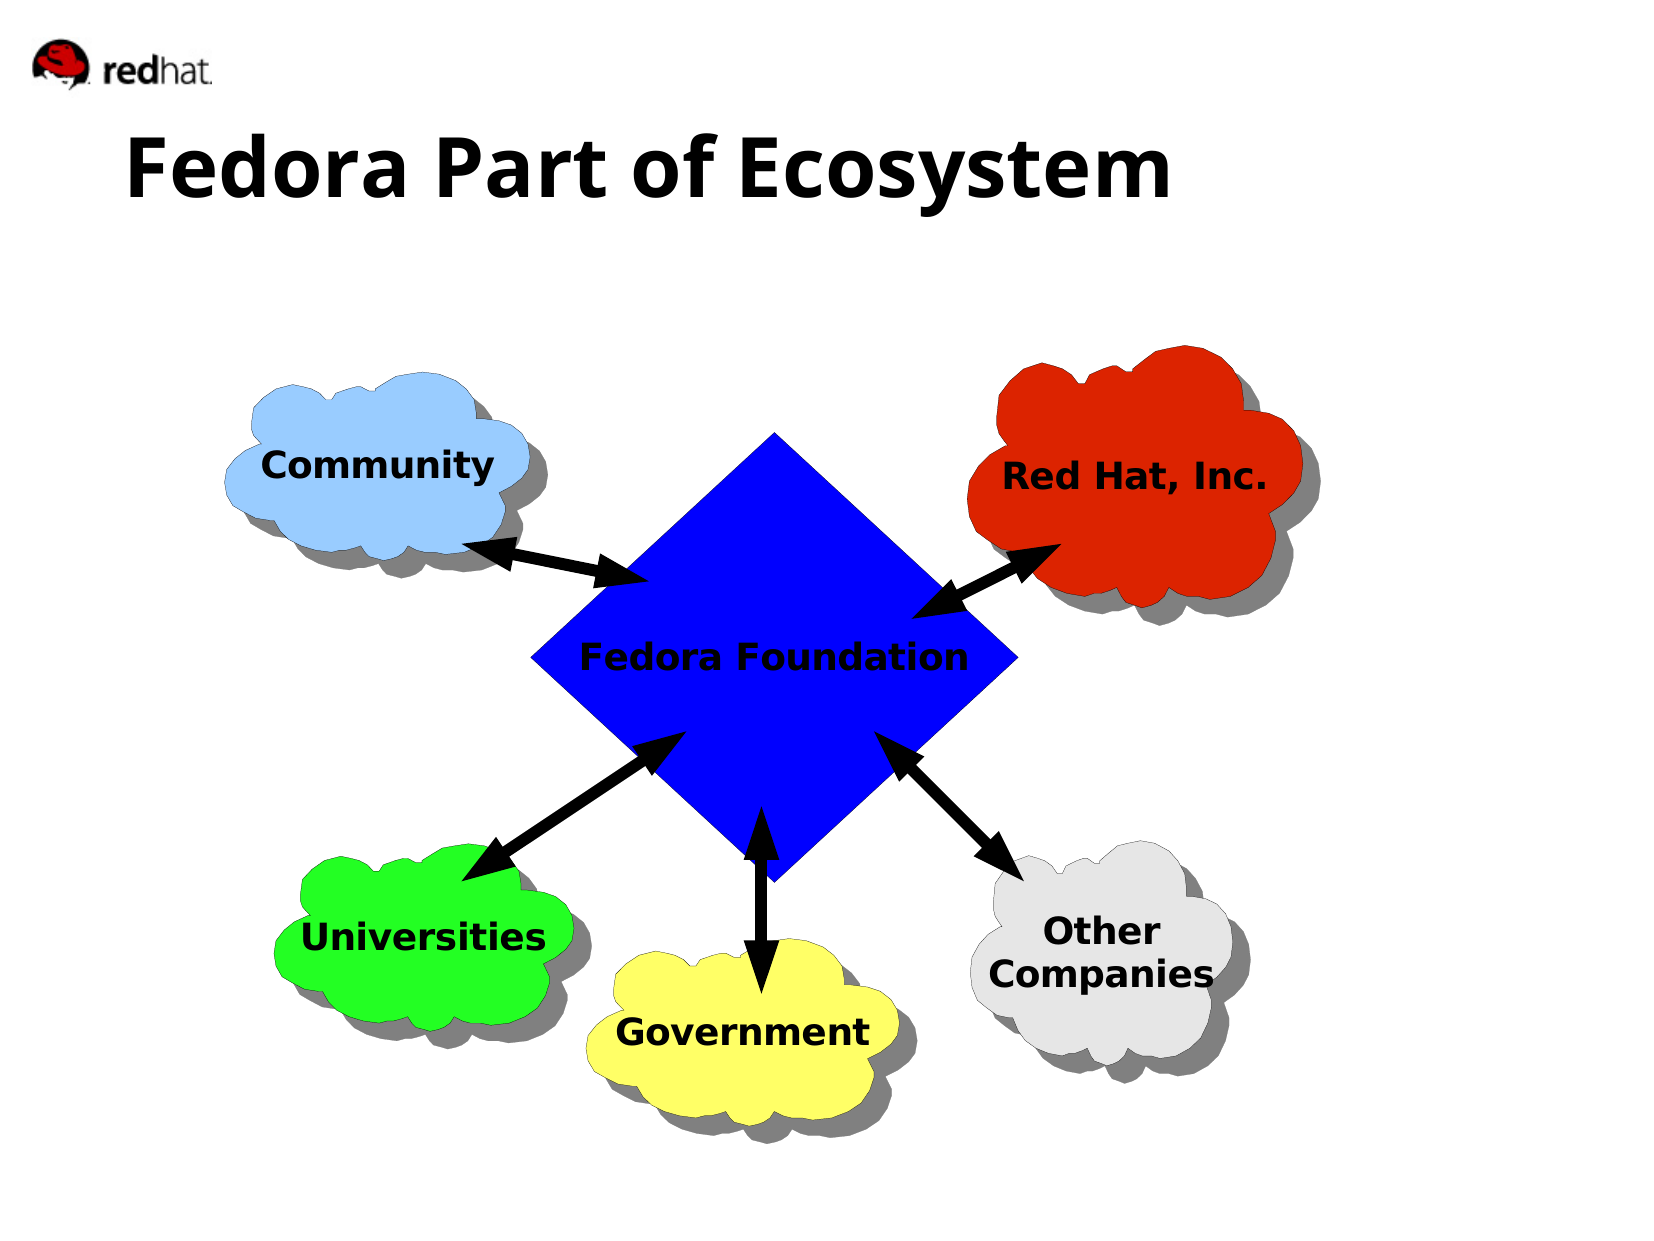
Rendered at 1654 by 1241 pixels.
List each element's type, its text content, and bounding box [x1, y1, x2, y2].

picture [31, 37, 212, 98]
title Fedora Part of Ecosystem [123, 110, 1654, 221]
chart [123, 281, 1529, 1149]
